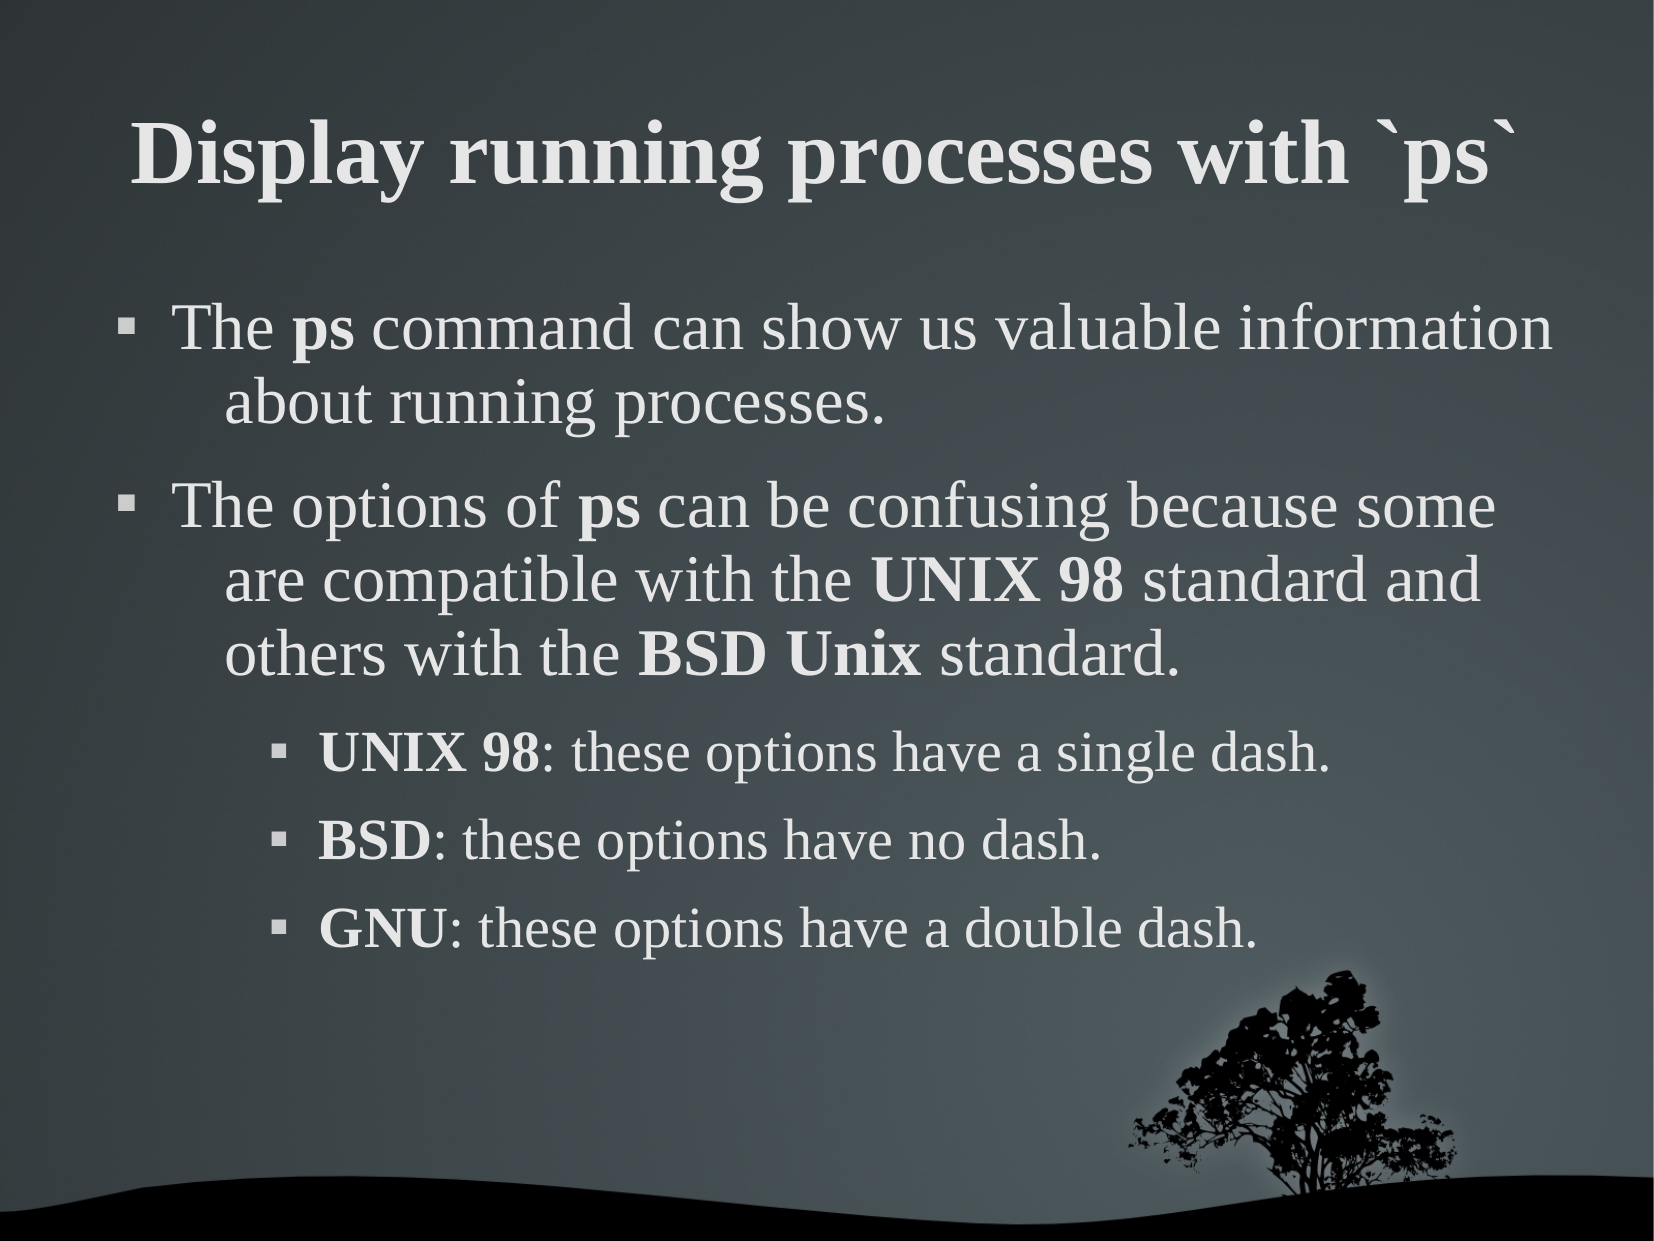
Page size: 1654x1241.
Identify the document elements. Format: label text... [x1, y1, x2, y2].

list The ps command can show us valuable information about running processes. The options of ps can be confusing because some are compatible with the UNIX 98 standard and others with the BSD Unix standard. UNIX 98: these options have a single dash. BSD: these options have no dash. GNU: these options have a double dash. [82, 290, 1571, 1109]
title Display running processes with `ps` [82, 49, 1571, 257]
picture [0, 0, 1654, 1241]
